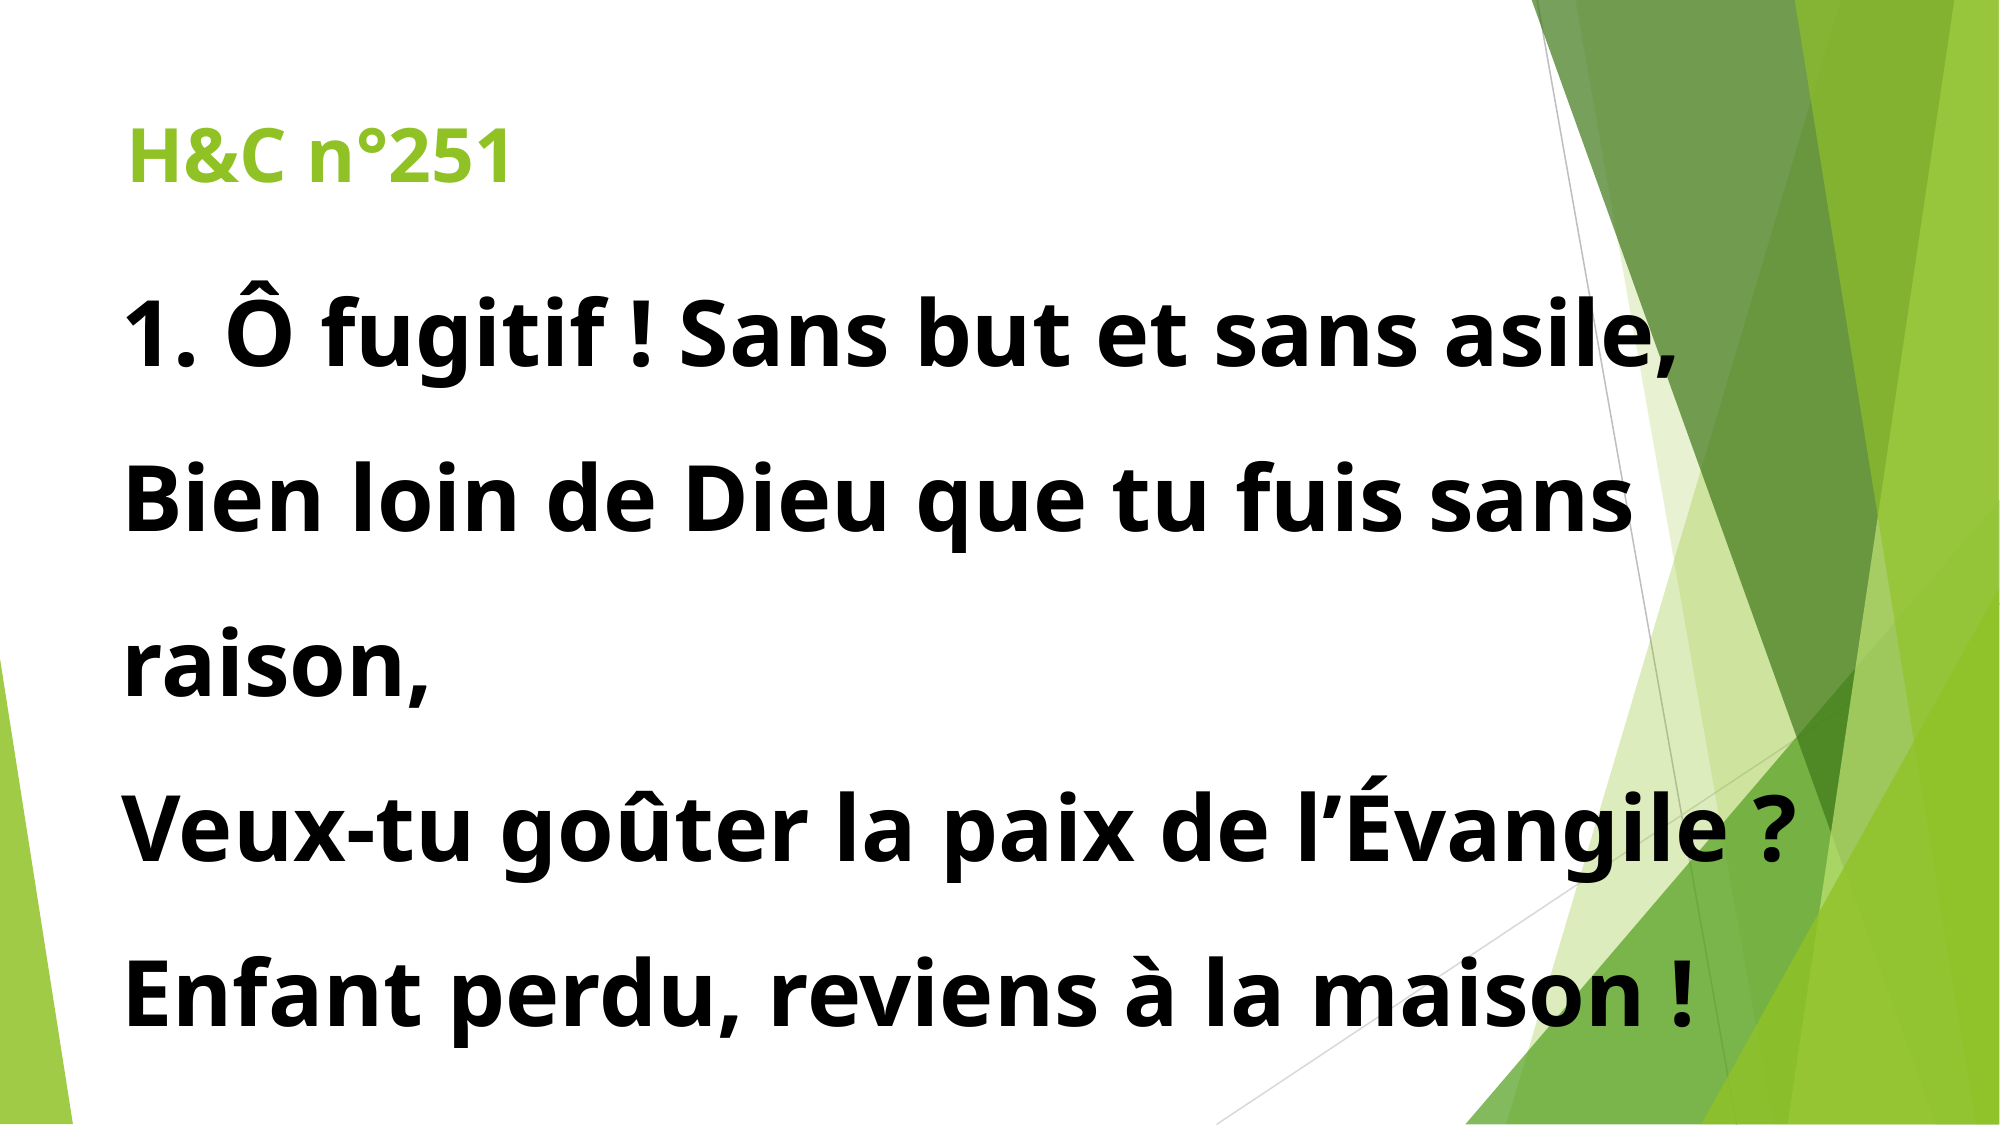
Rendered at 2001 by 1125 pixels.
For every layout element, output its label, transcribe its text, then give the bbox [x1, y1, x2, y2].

text_box H&C n°251 [111, 99, 1522, 212]
text_box 1. Ô fugitif ! Sans but et sans asile, Bien loin de Dieu que tu fuis sans raison, Veux-tu goûter la paix de l’Évangile ? Enfant perdu, reviens à la maison ! [106, 212, 1961, 1074]
